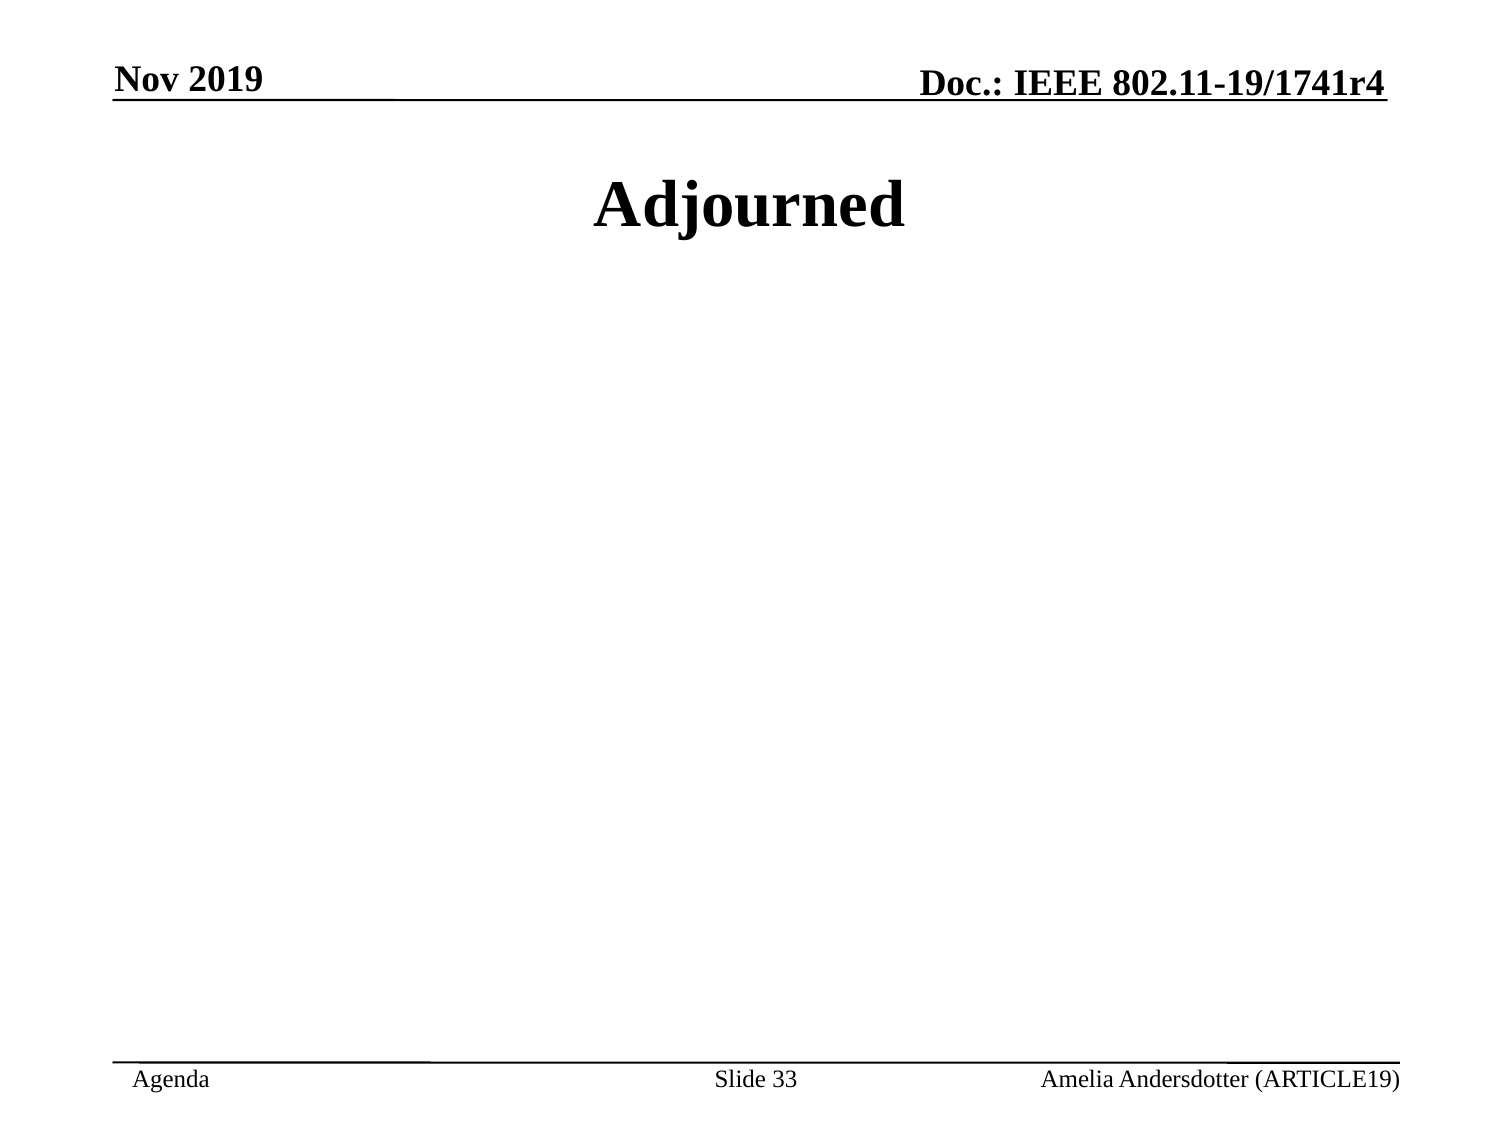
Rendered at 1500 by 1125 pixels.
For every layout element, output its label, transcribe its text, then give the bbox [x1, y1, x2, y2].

text_box Slide <number> [712, 1062, 799, 1122]
text_box Amelia Andersdotter (ARTICLE19) [878, 1062, 1401, 1092]
text_box Adjourned [112, 112, 1387, 287]
text_box Nov 2019 [114, 54, 422, 99]
